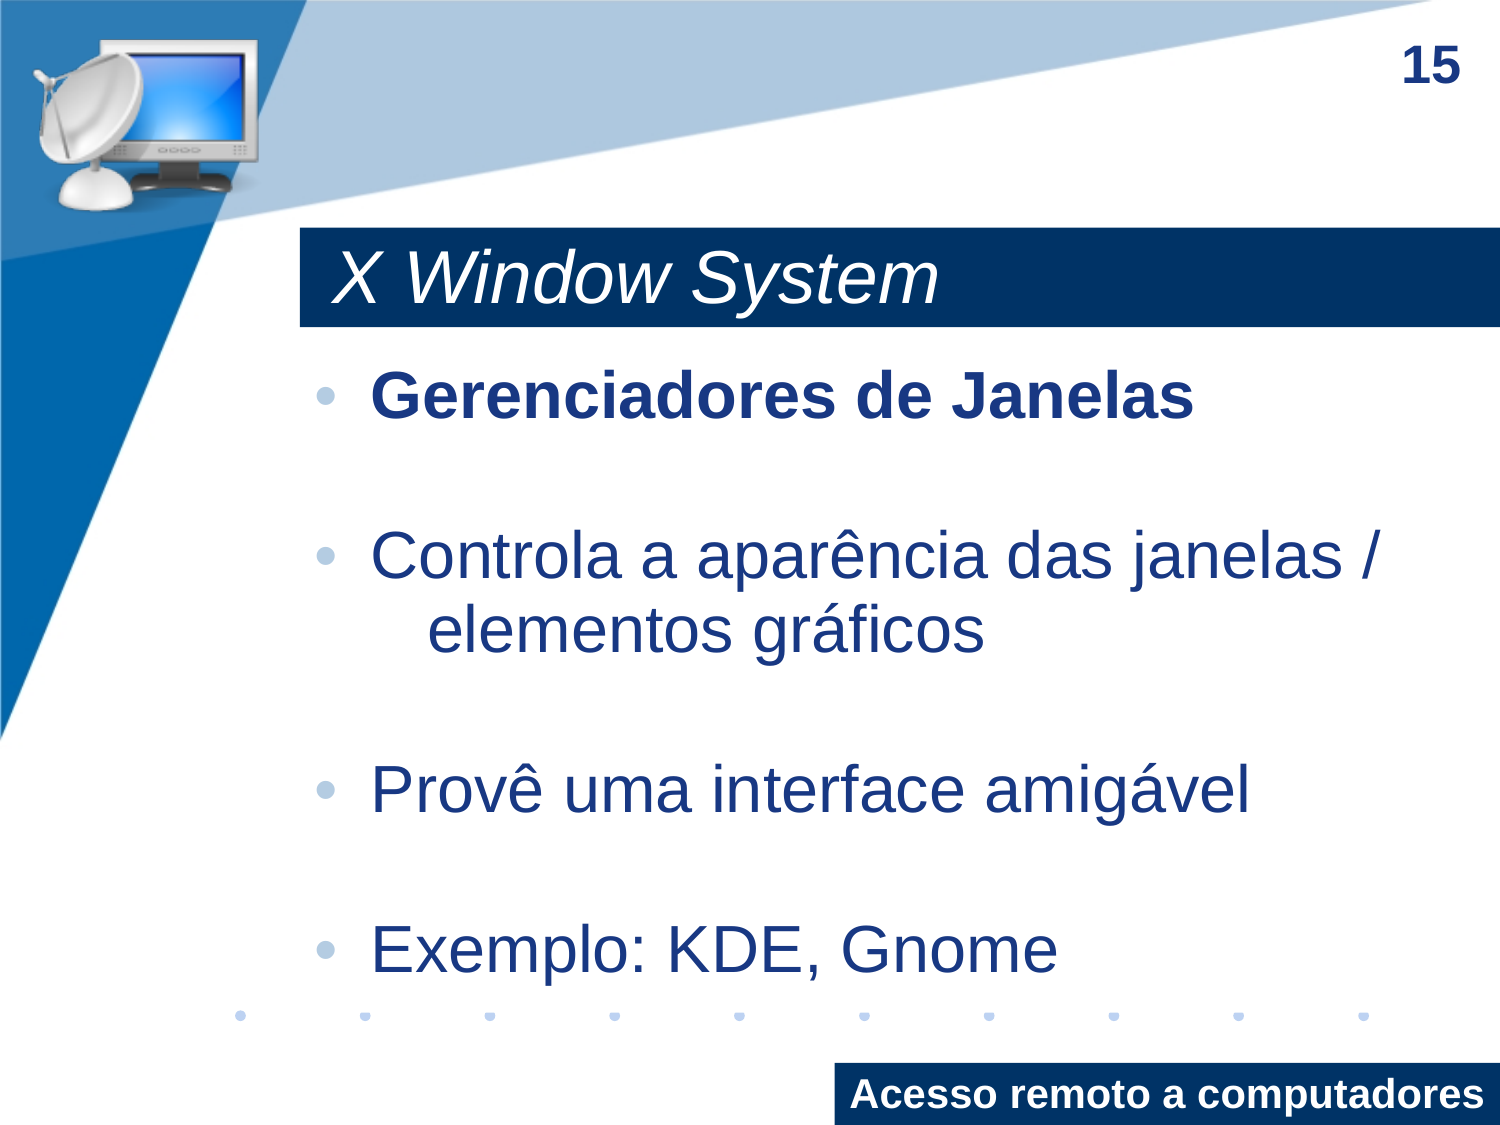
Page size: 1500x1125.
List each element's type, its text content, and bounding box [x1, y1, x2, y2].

title X Window System [299, 227, 1500, 328]
list Gerenciadores de Janelas Controla a aparência das janelas / elementos gráficos Provê uma interface amigável Exemplo: KDE, Gnome [299, 350, 1477, 1013]
picture [0, 0, 1500, 842]
